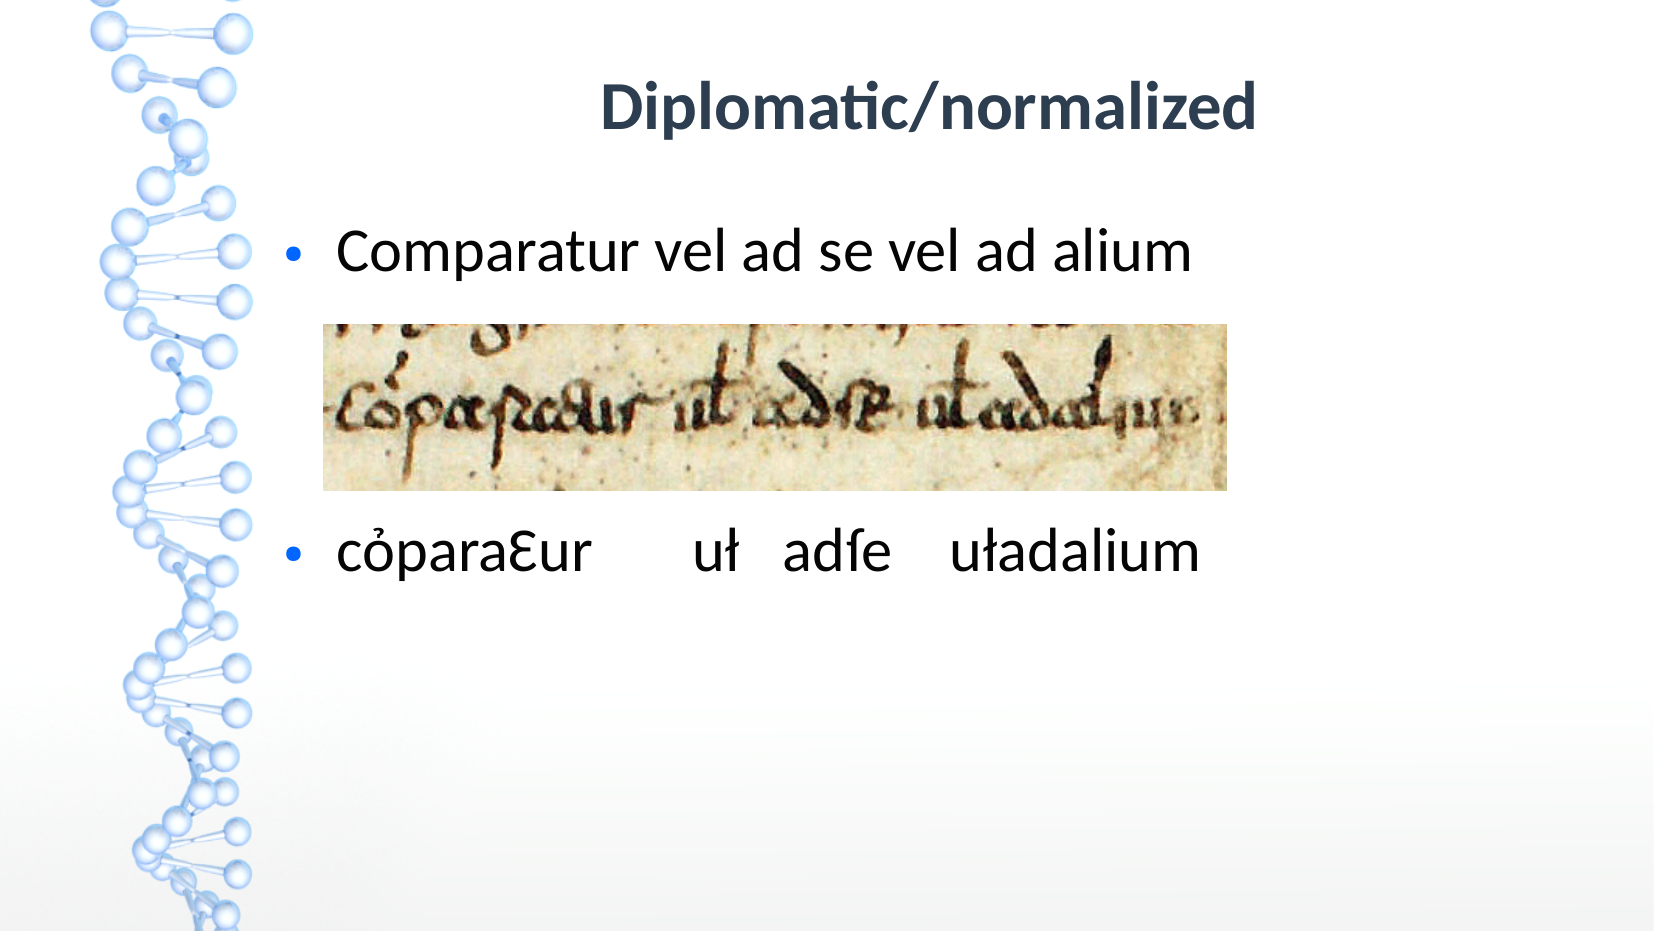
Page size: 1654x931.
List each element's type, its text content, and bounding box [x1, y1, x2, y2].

picture [0, 0, 1654, 931]
list Comparatur vel ad se vel ad alium [265, 224, 1312, 308]
title Diplomatic/normalized [265, 35, 1595, 189]
list cỏparaƐur uł adſe uładalium [265, 524, 1229, 615]
